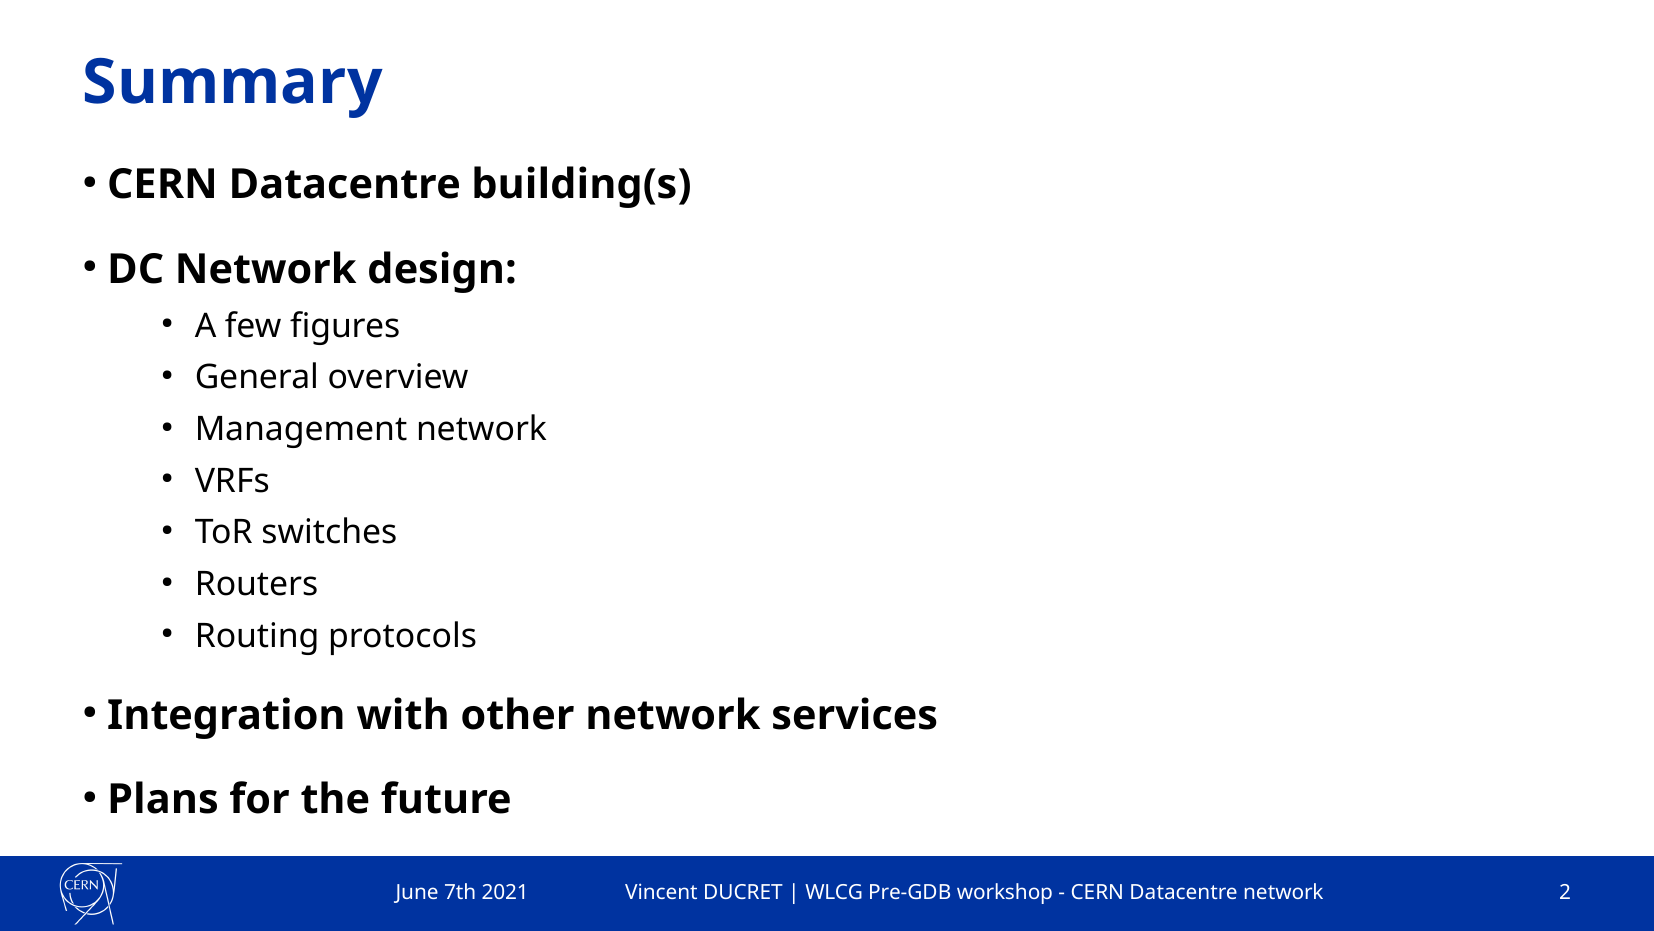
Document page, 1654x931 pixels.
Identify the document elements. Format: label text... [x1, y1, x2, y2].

list CERN Datacentre building(s) DC Network design: A few figures General overview Management network VRFs ToR switches Routers Routing protocols Integration with other network services Plans for the future [82, 154, 1571, 827]
title Summary [82, 37, 1571, 140]
picture [56, 859, 127, 928]
